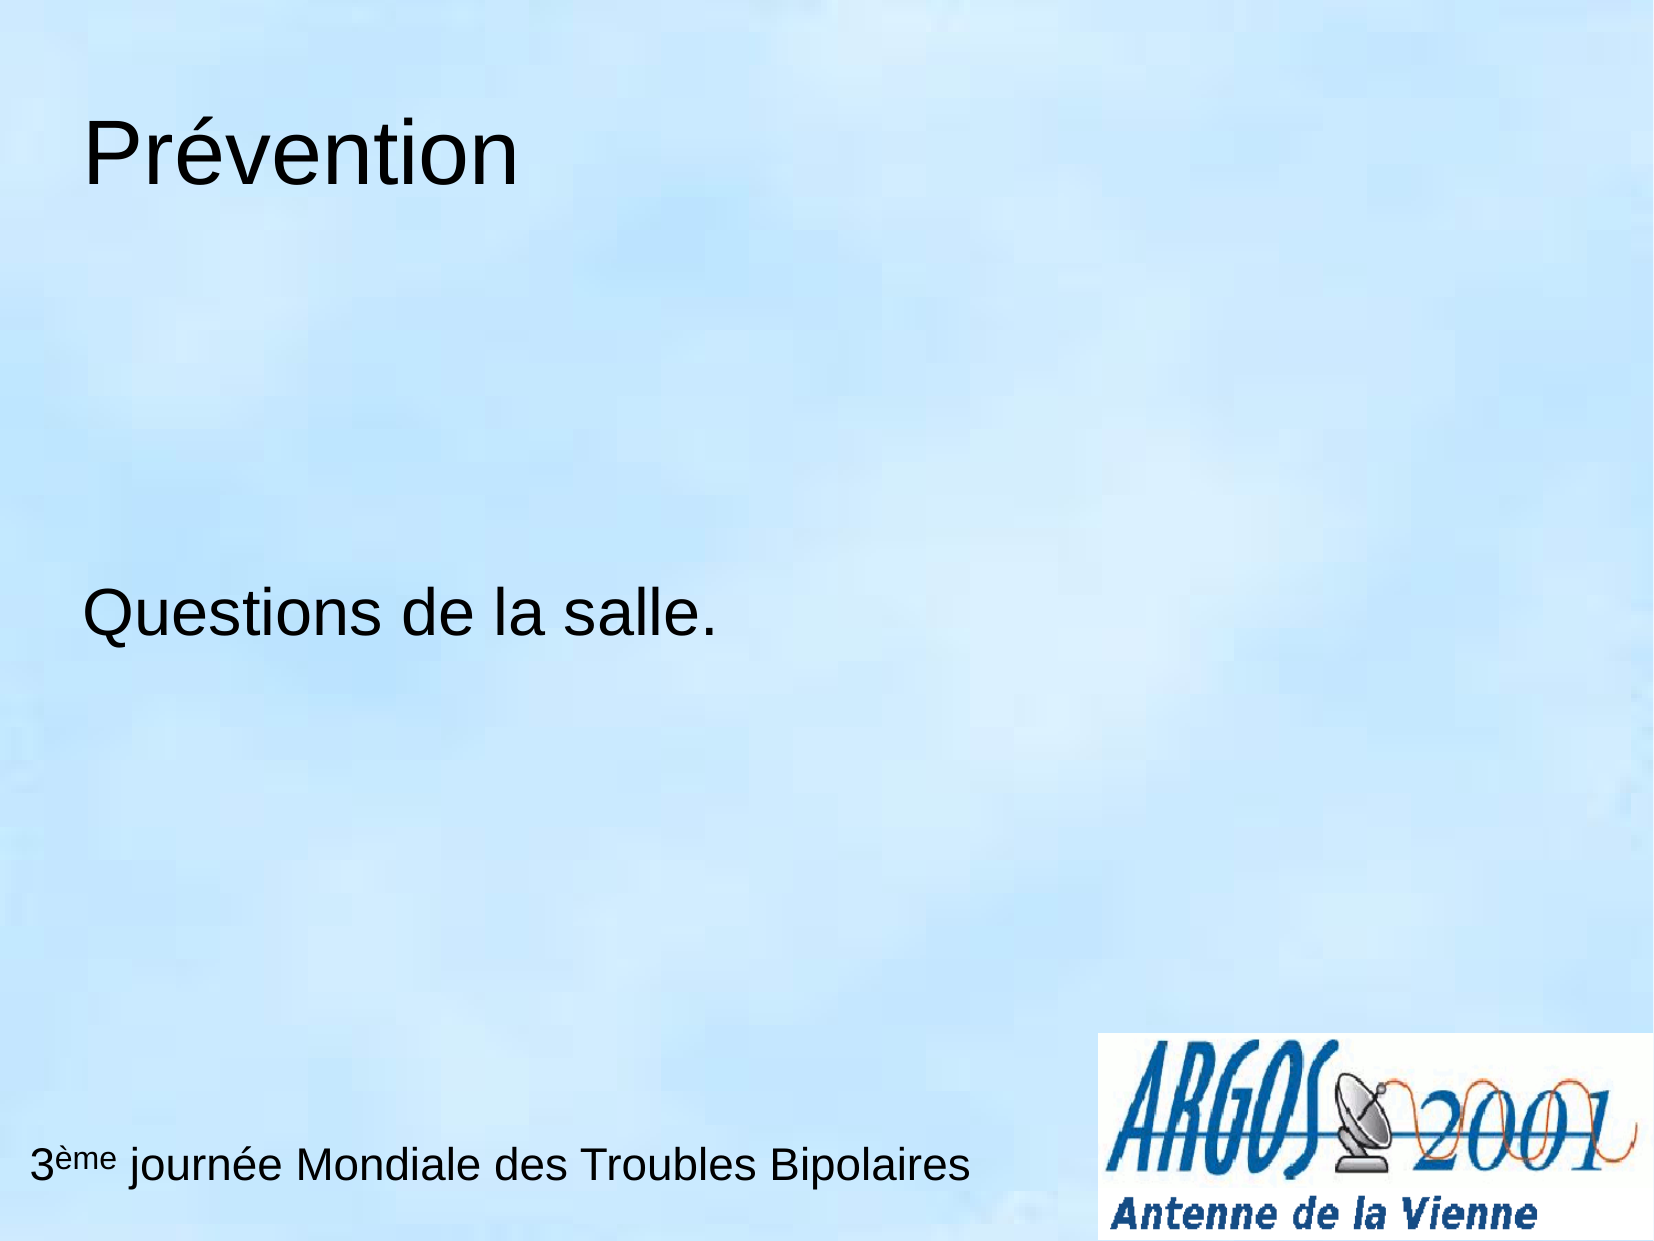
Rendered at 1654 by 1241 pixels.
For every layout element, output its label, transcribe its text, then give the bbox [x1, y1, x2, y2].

subtitle Questions de la salle. [82, 290, 1538, 1010]
picture [0, 0, 1654, 1241]
title Prévention [82, 49, 1571, 257]
text_box 3ème journée Mondiale des Troubles Bipolaires [29, 1138, 1046, 1241]
